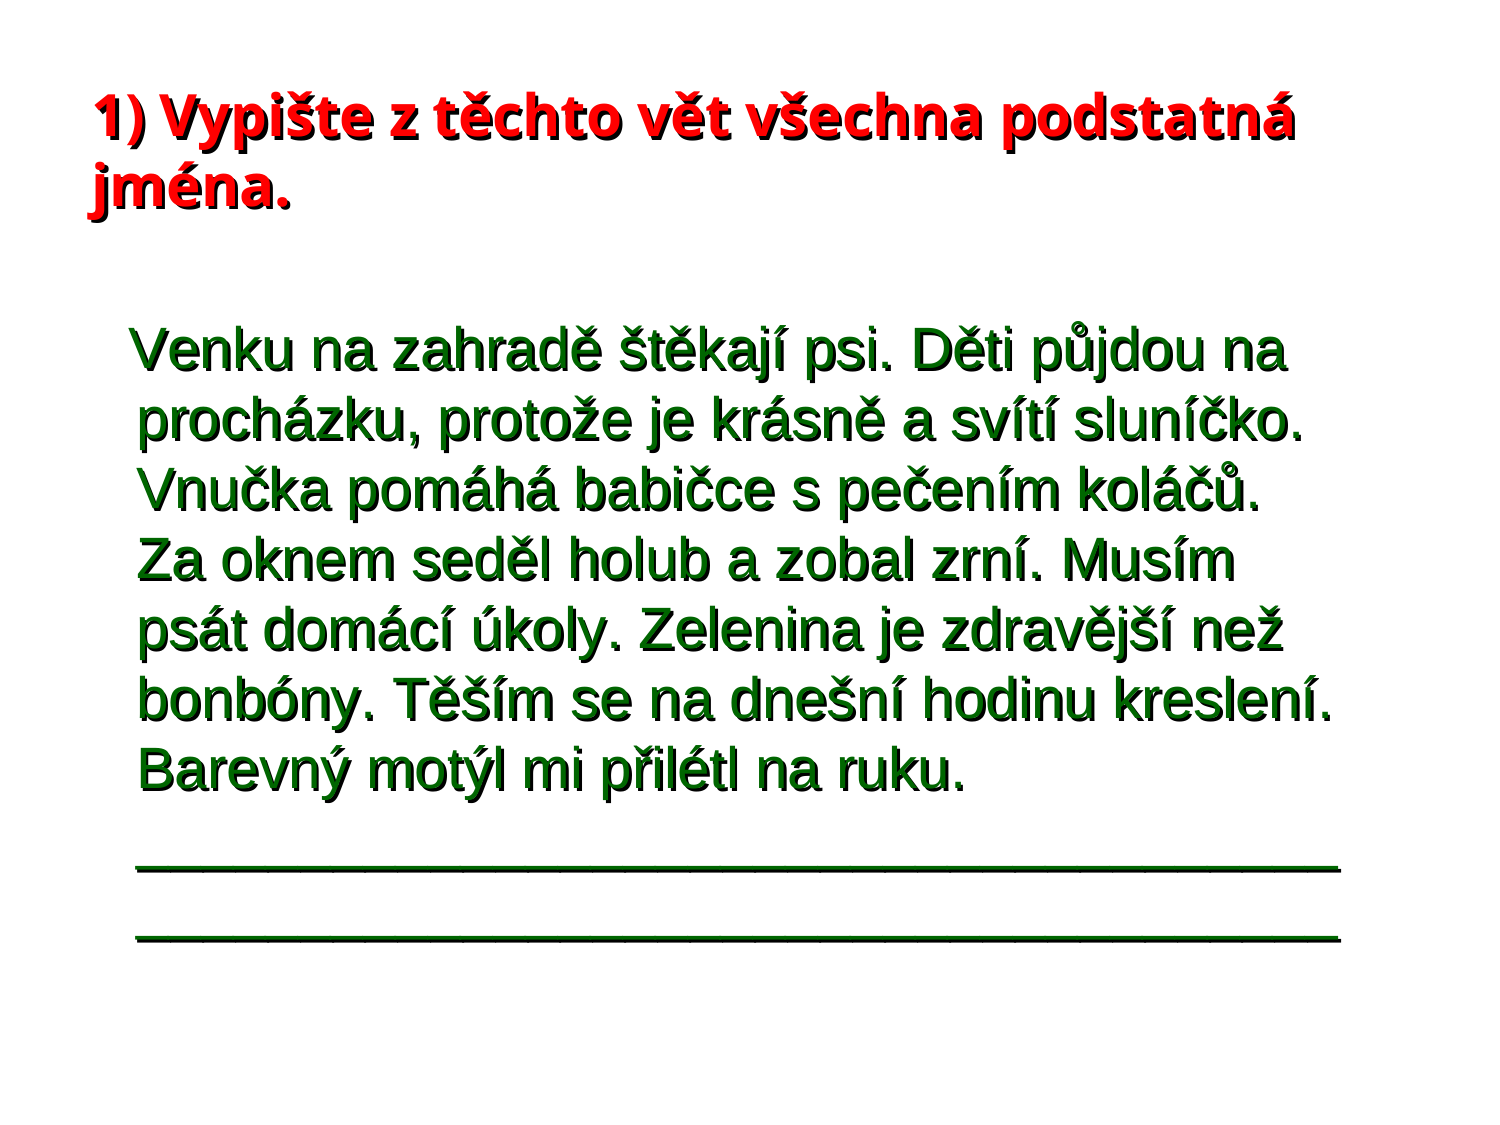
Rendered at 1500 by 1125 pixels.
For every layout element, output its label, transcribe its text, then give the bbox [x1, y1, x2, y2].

title 1) Vypište z těchto vět všechna podstatná jména. [76, 30, 1453, 266]
list Venku na zahradě štěkají psi. Děti půjdou na procházku, protože je krásně a svítí sluníčko. Vnučka pomáhá babičce s pečením koláčů. Za oknem seděl holub a zobal zrní. Musím psát domácí úkoly. Zelenina je zdravější než bonbóny. Těším se na dnešní hodinu kreslení. Barevný motýl mi přilétl na ruku. __________________________________________________________________________ [64, 302, 1379, 991]
